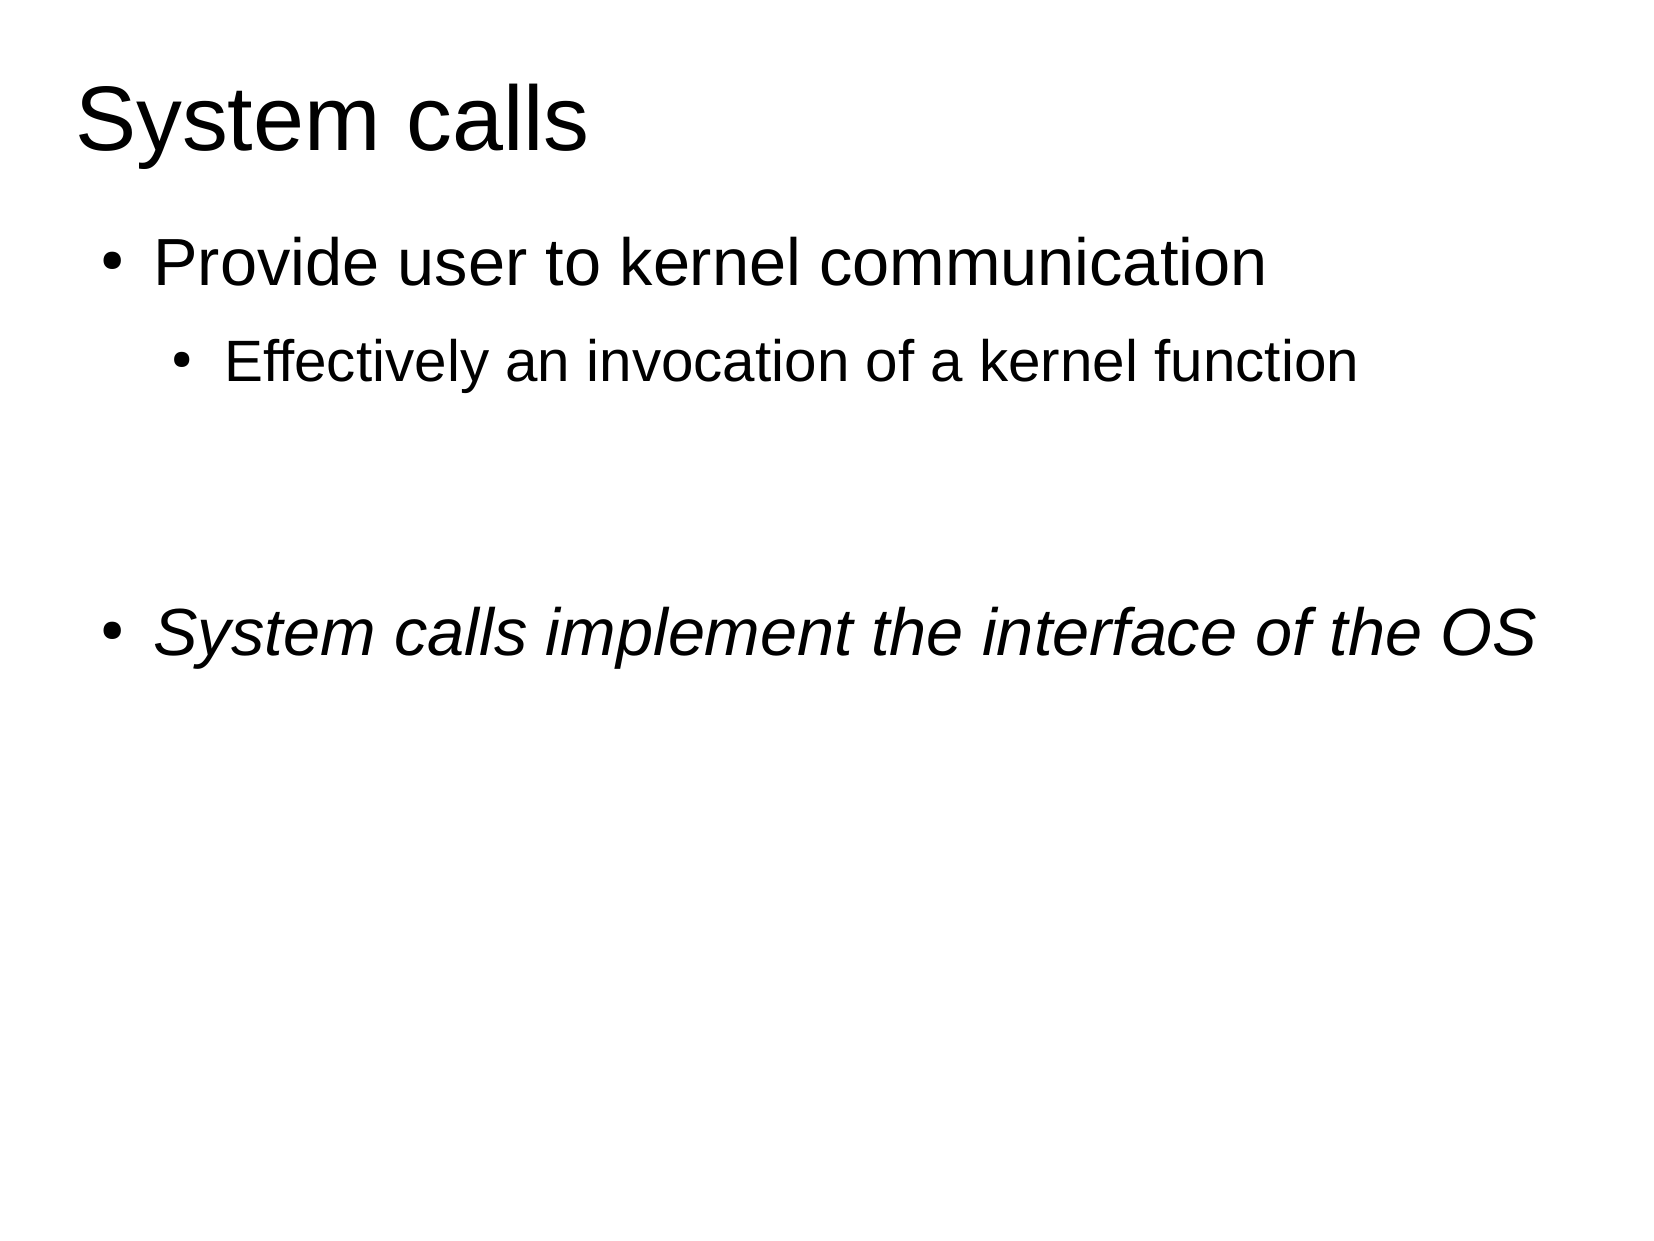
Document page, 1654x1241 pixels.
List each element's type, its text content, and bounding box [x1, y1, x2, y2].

title System calls [75, 49, 713, 188]
list Provide user to kernel communication Effectively an invocation of a kernel function System calls implement the interface of the OS [82, 225, 1571, 1163]
